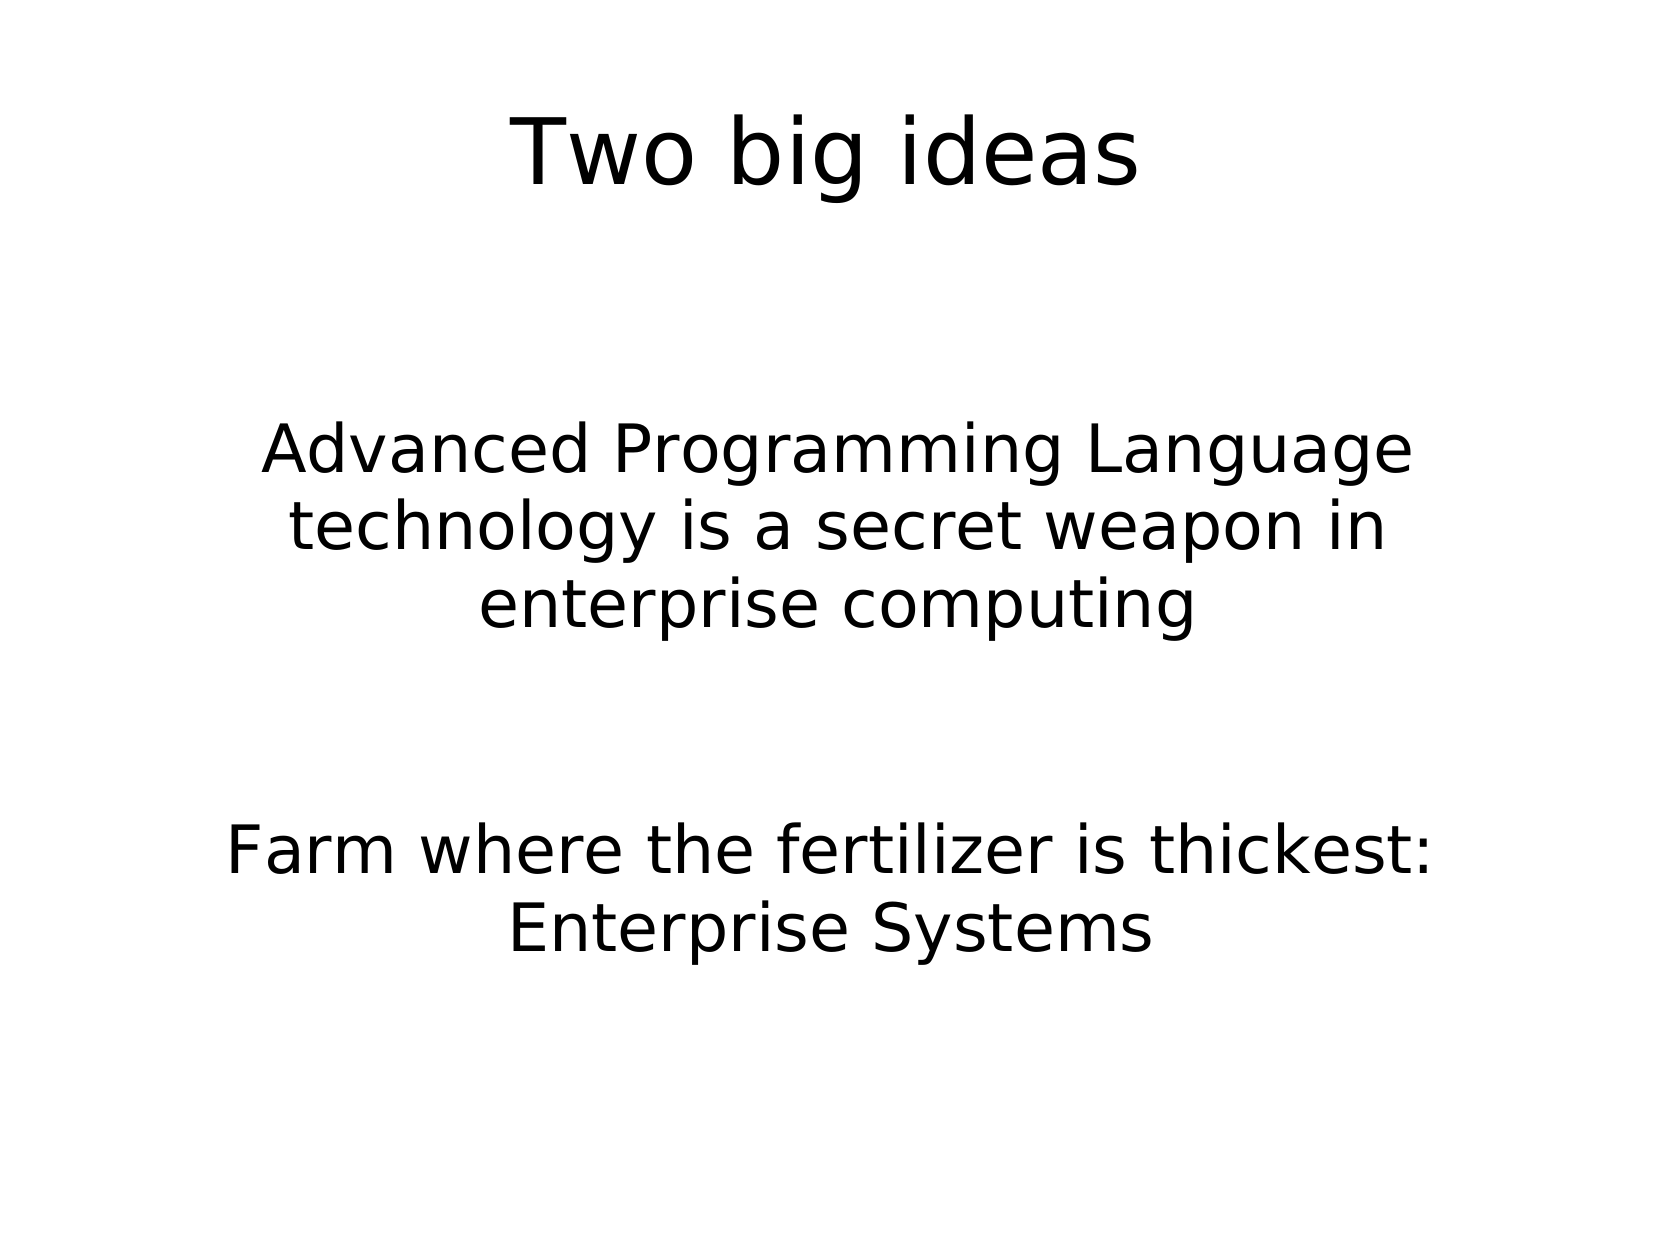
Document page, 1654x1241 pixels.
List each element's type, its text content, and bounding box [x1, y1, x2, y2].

text_box Farm where the fertilizer is thickest: Enterprise Systems [210, 804, 1453, 975]
text_box Advanced Programming Language technology is a secret weapon in enterprise computing [246, 402, 1431, 651]
title Two big ideas [82, 49, 1571, 257]
